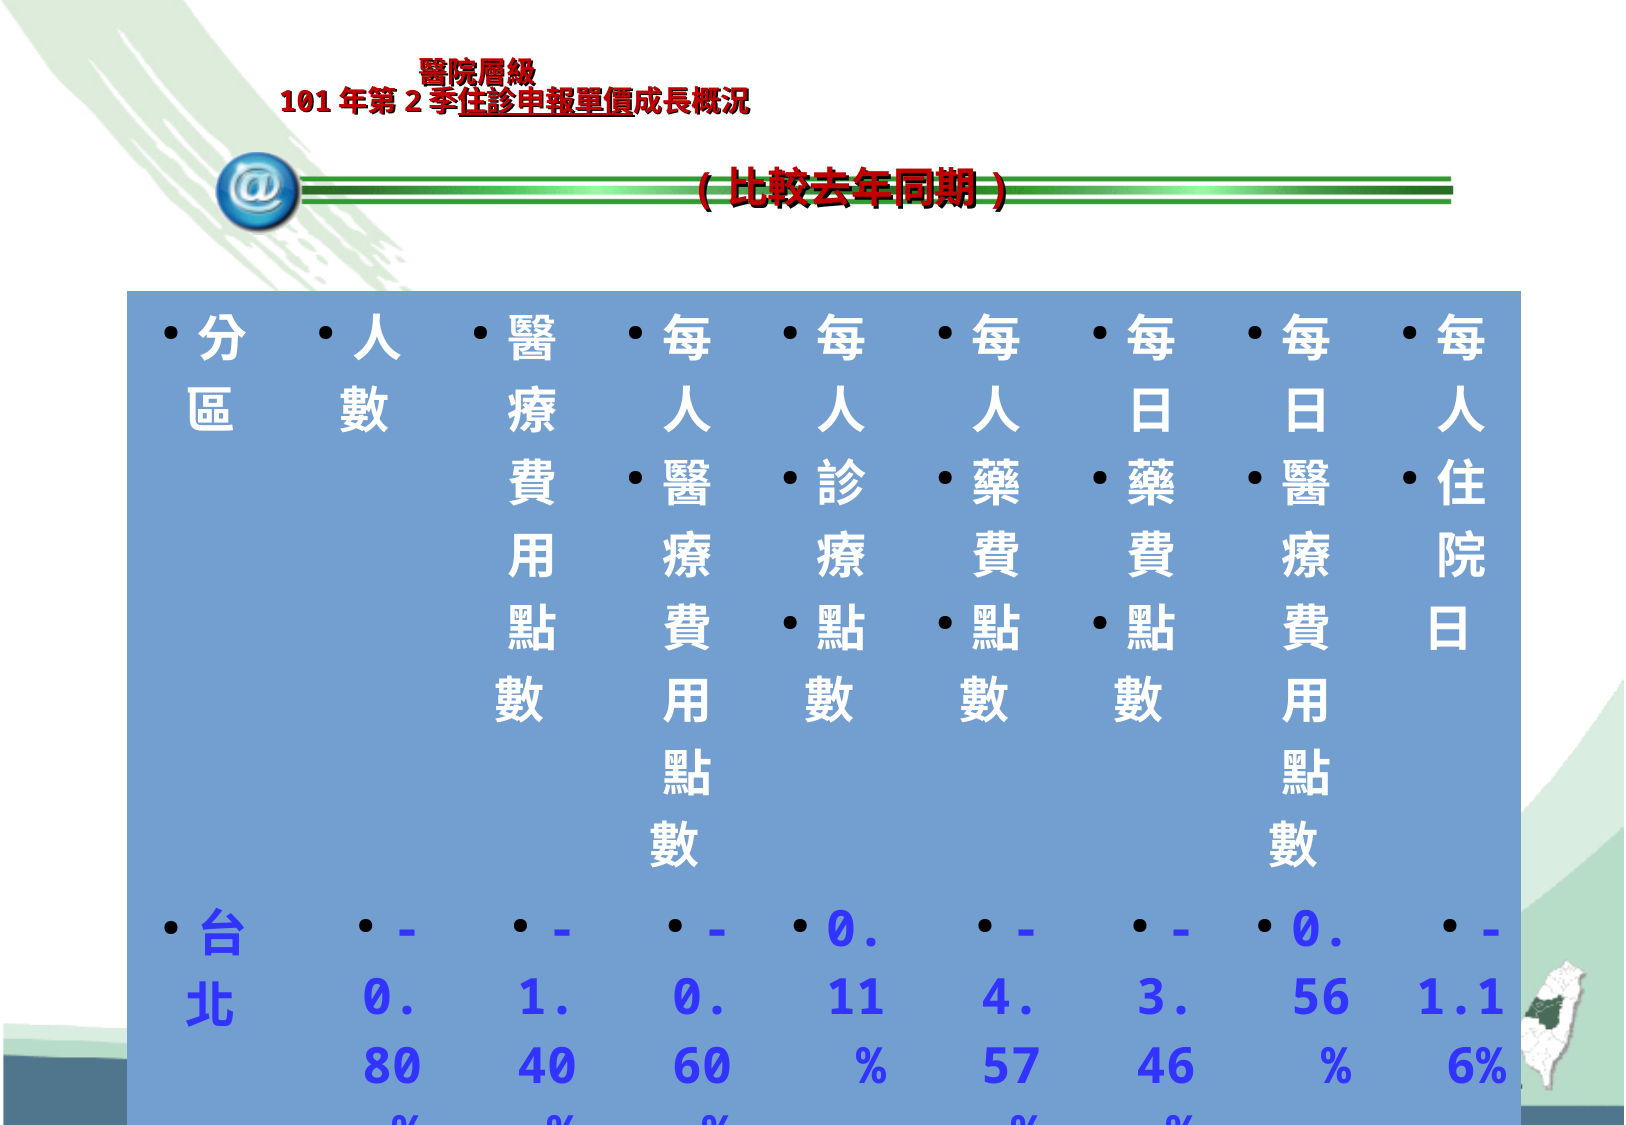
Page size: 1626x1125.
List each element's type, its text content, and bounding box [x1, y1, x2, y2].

table_header 每人 醫療費用點數 [592, 291, 747, 886]
table_cell -4.57% [902, 886, 1056, 1125]
table_cell -1.40% [437, 886, 592, 1125]
table_cell 0.11% [747, 886, 902, 1125]
table_cell -0.60% [592, 886, 747, 1125]
table_cell 0.56% [1211, 886, 1366, 1125]
table_header 每人 住院日 [1366, 291, 1521, 886]
table_header 每人 藥費 點數 [902, 291, 1056, 886]
table_header 人數 [282, 291, 437, 886]
table_header 每人 診療 點數 [747, 291, 902, 886]
table_header 每日 藥費 點數 [1056, 291, 1211, 886]
table_cell -0.80% [282, 886, 437, 1125]
table_cell -3.46% [1056, 886, 1211, 1125]
table_header 分區 [127, 291, 282, 886]
table_header 每日 醫療費用點數 [1211, 291, 1366, 886]
table_header 醫療費用點數 [437, 291, 592, 886]
table_cell -1.16% [1366, 886, 1521, 1125]
title 醫院層級 101年第2季住診申報單價成長概況 (比較去年同期) [264, 42, 1625, 231]
table_cell 台北 [127, 886, 282, 1125]
